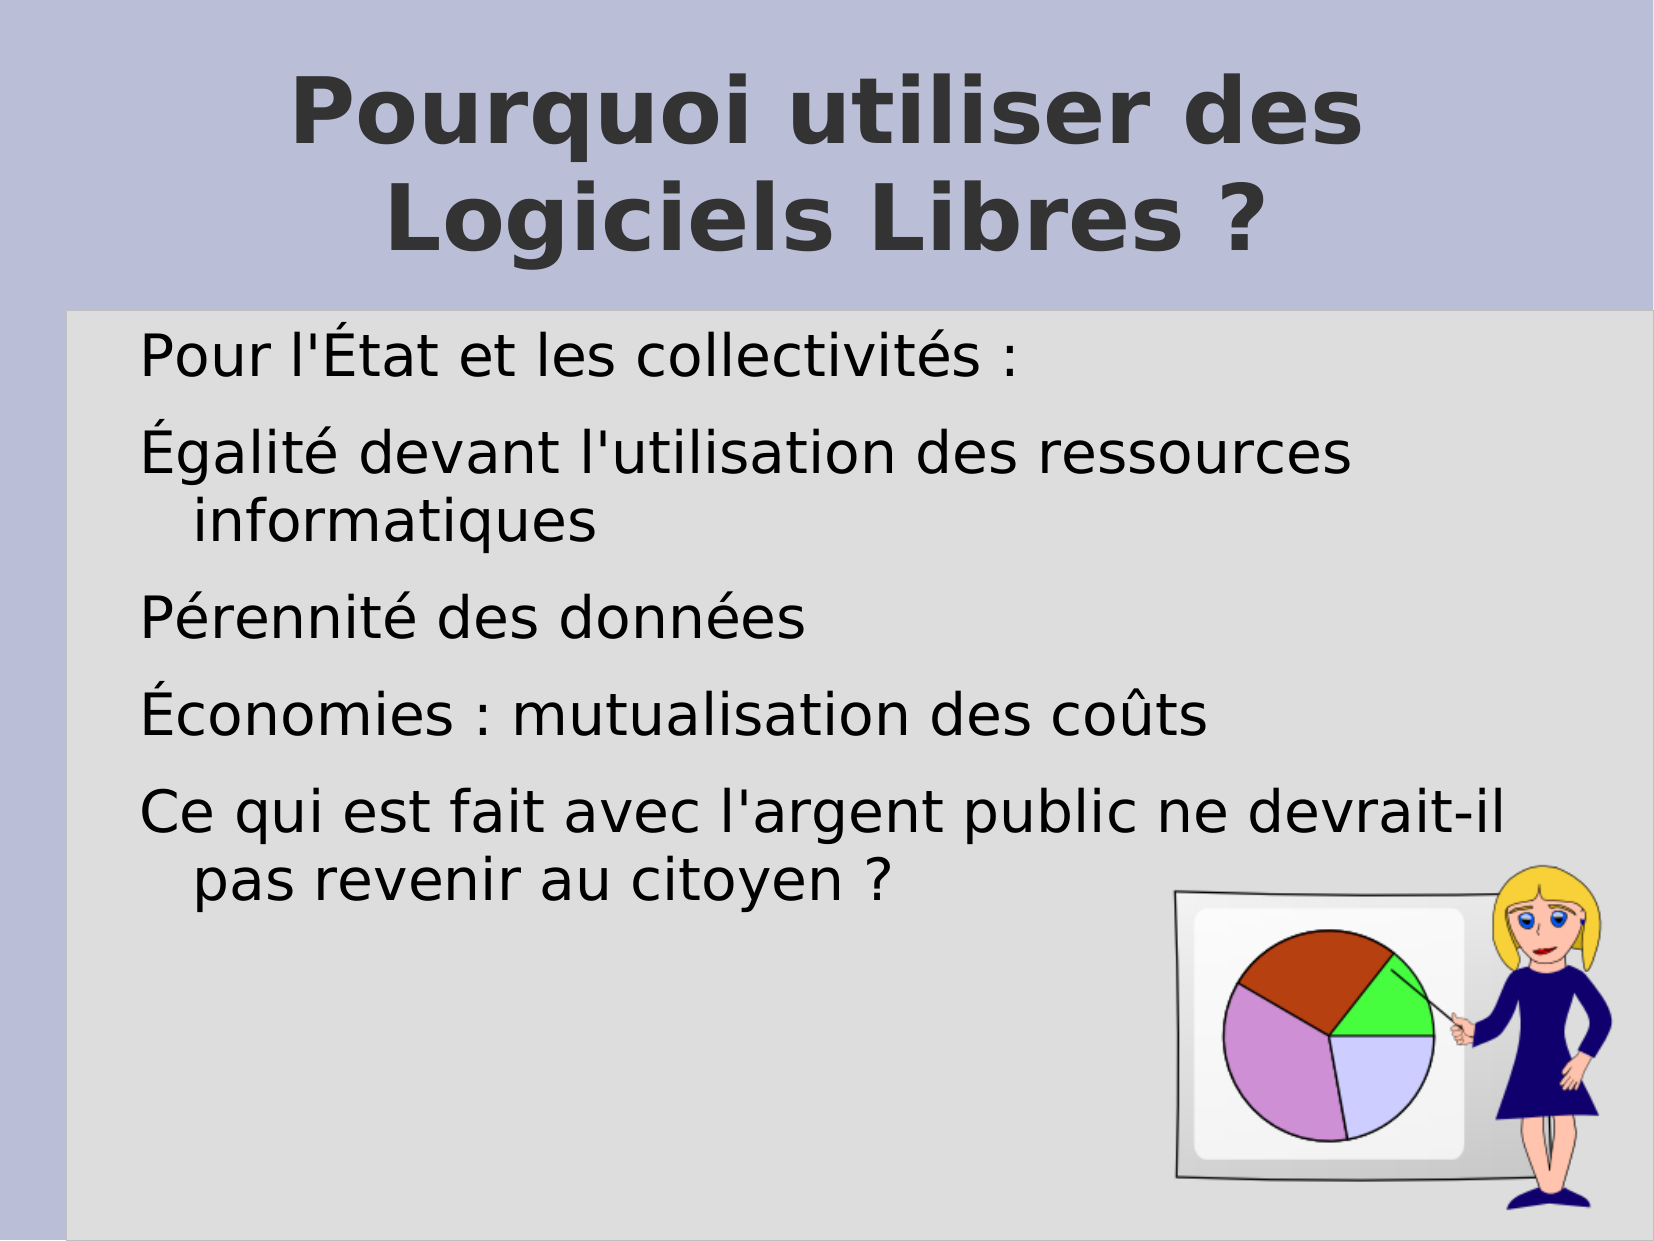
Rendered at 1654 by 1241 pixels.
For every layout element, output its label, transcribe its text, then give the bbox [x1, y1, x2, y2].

list Pour l'État et les collectivités : Égalité devant l'utilisation des ressources informatiques Pérennité des données Économies : mutualisation des coûts Ce qui est fait avec l'argent public ne devrait-il pas revenir au citoyen ? [121, 322, 1561, 1132]
title Pourquoi utiliser des Logiciels Libres ? [121, 58, 1534, 273]
picture [1145, 845, 1643, 1229]
